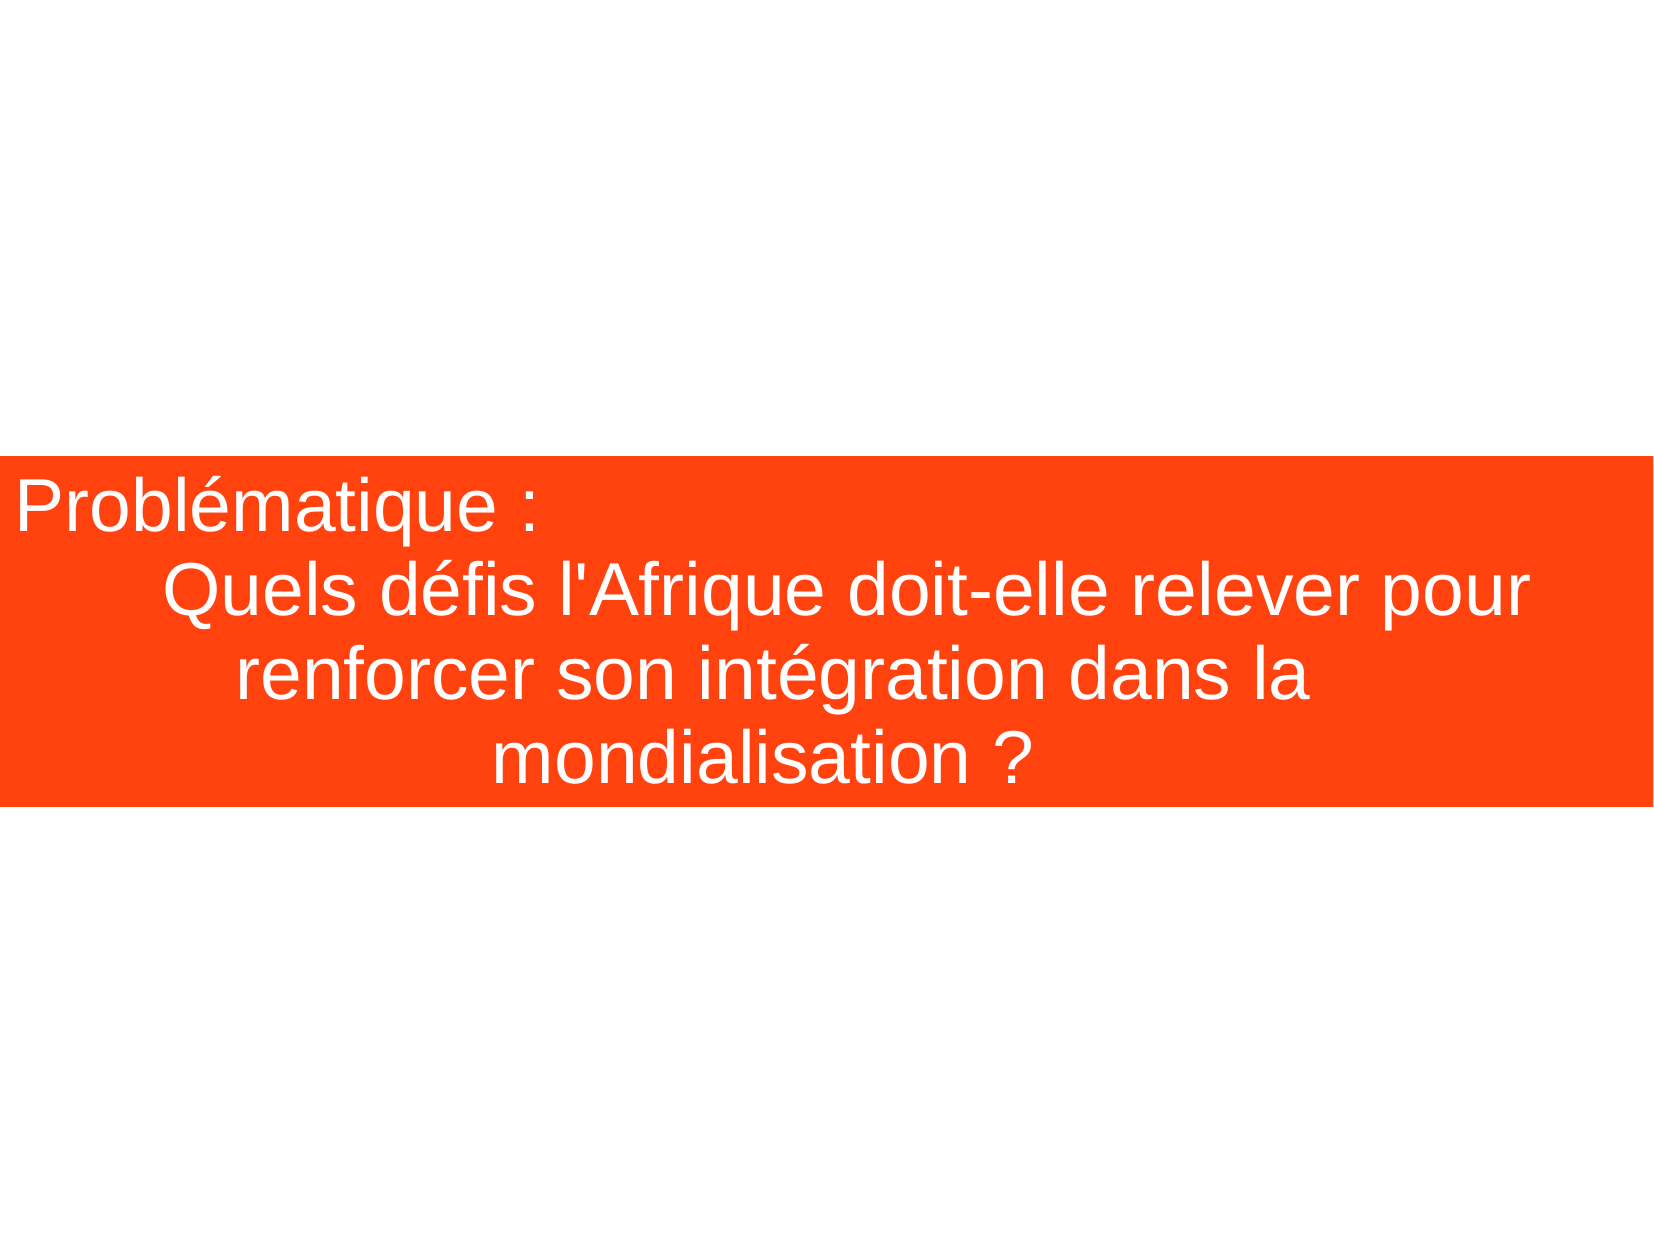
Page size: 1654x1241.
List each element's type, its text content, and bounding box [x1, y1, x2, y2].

text_box Problématique : Quels défis l'Afrique doit-elle relever pour renforcer son intégration dans la mondialisation ? [0, 456, 1654, 807]
